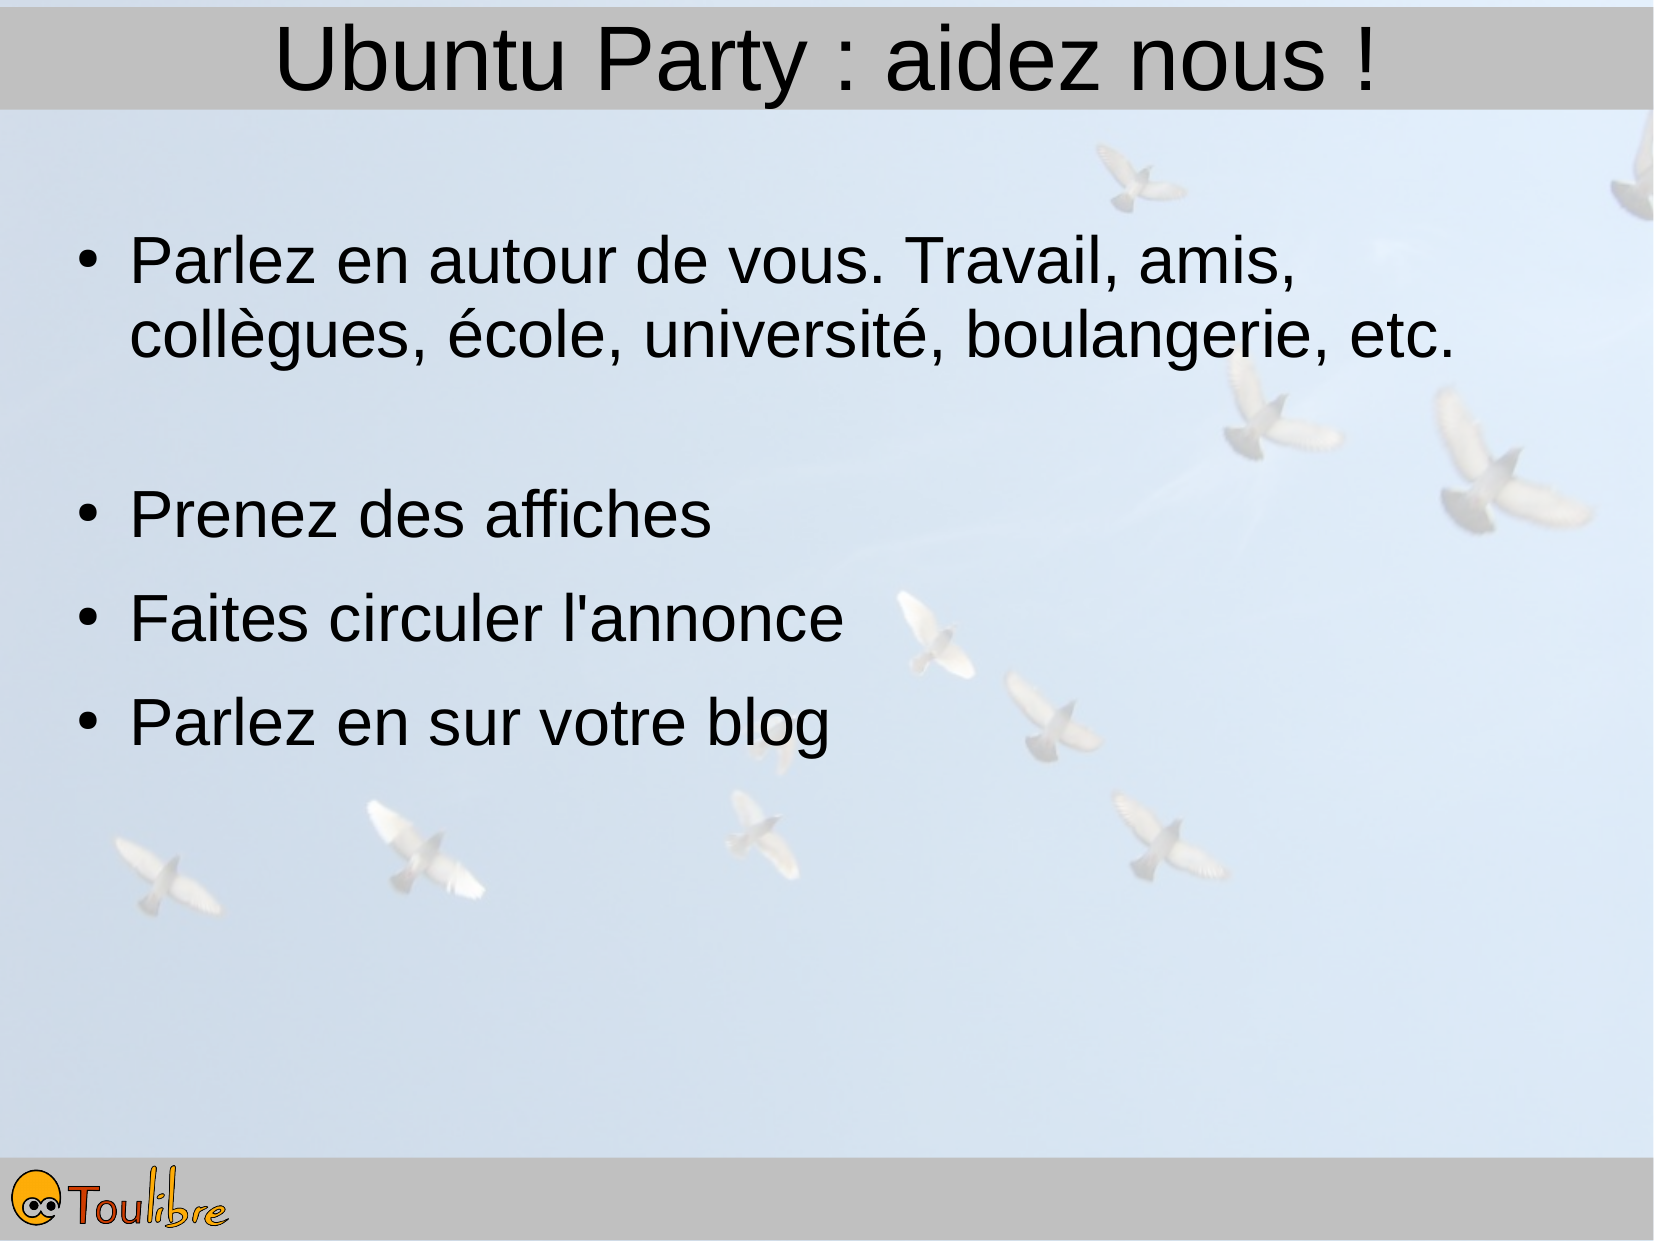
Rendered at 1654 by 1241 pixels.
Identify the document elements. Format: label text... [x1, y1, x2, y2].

picture [11, 1165, 229, 1228]
list Parlez en autour de vous. Travail, amis, collègues, école, université, boulangerie, etc. Prenez des affiches Faites circuler l'annonce Parlez en sur votre blog [58, 222, 1616, 1042]
title Ubuntu Party : aidez nous ! [0, 7, 1654, 110]
